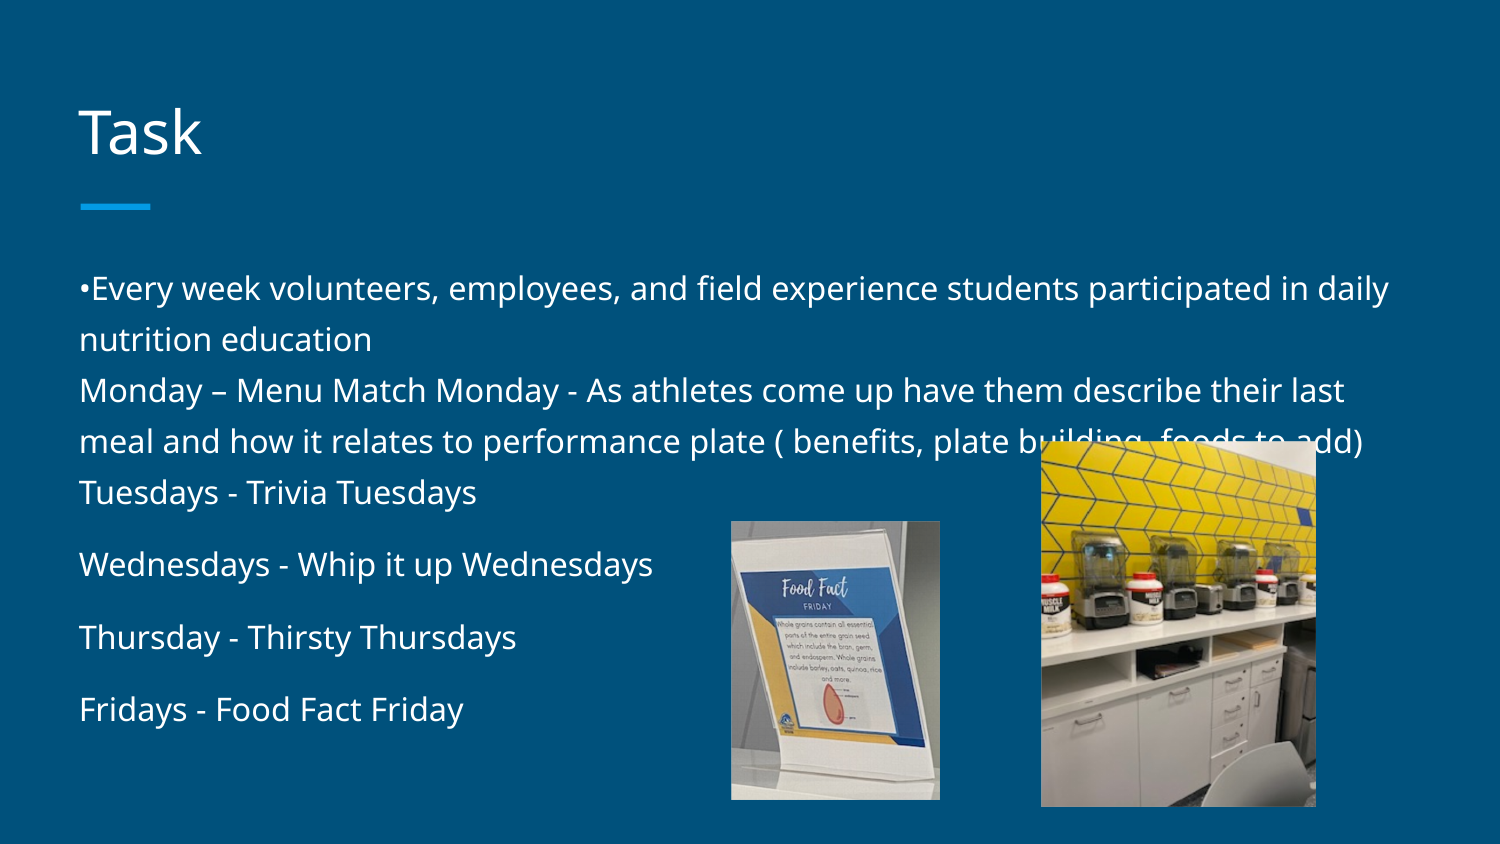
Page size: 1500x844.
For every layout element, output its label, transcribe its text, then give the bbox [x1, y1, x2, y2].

picture [1041, 441, 1316, 806]
list •Every week volunteers, employees, and field experience students participated in daily nutrition education Monday – Menu Match Monday - As athletes come up have them describe their last meal and how it relates to performance plate ( benefits, plate building, foods to add) Tuesdays - Trivia Tuesdays Wednesdays - Whip it up Wednesdays Thursday - Thirsty Thursdays Fridays - Food Fact Friday [63, 244, 1437, 750]
title Task [63, 75, 1437, 188]
picture [732, 522, 939, 799]
